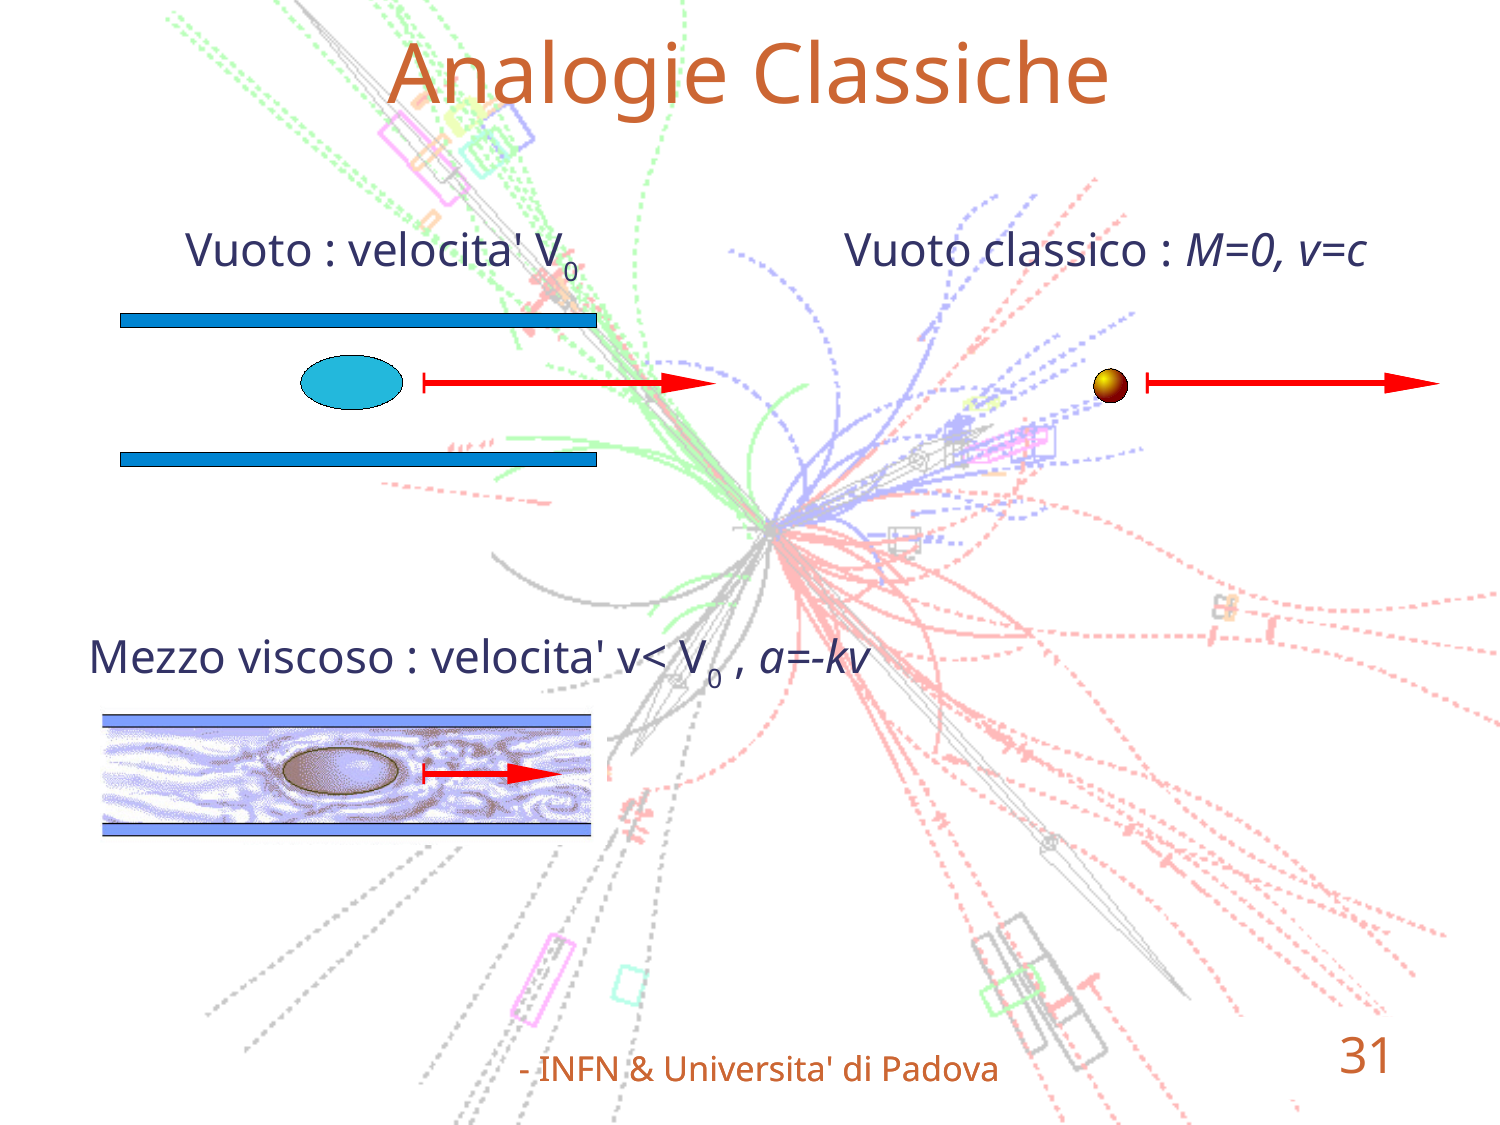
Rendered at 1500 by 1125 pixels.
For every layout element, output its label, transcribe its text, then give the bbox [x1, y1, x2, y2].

picture [0, 0, 1500, 1125]
text_box Vuoto classico : M=0, v=c [829, 212, 1384, 291]
text_box Vuoto : velocita' V0 [170, 212, 575, 294]
text_box Mezzo viscoso : velocita' v< V0 , a=-kv [73, 620, 852, 702]
text_box [300, 355, 403, 410]
text_box [1093, 368, 1128, 403]
text_box [120, 313, 597, 328]
text_box [120, 452, 597, 467]
title Analogie Classiche [37, 7, 1463, 137]
